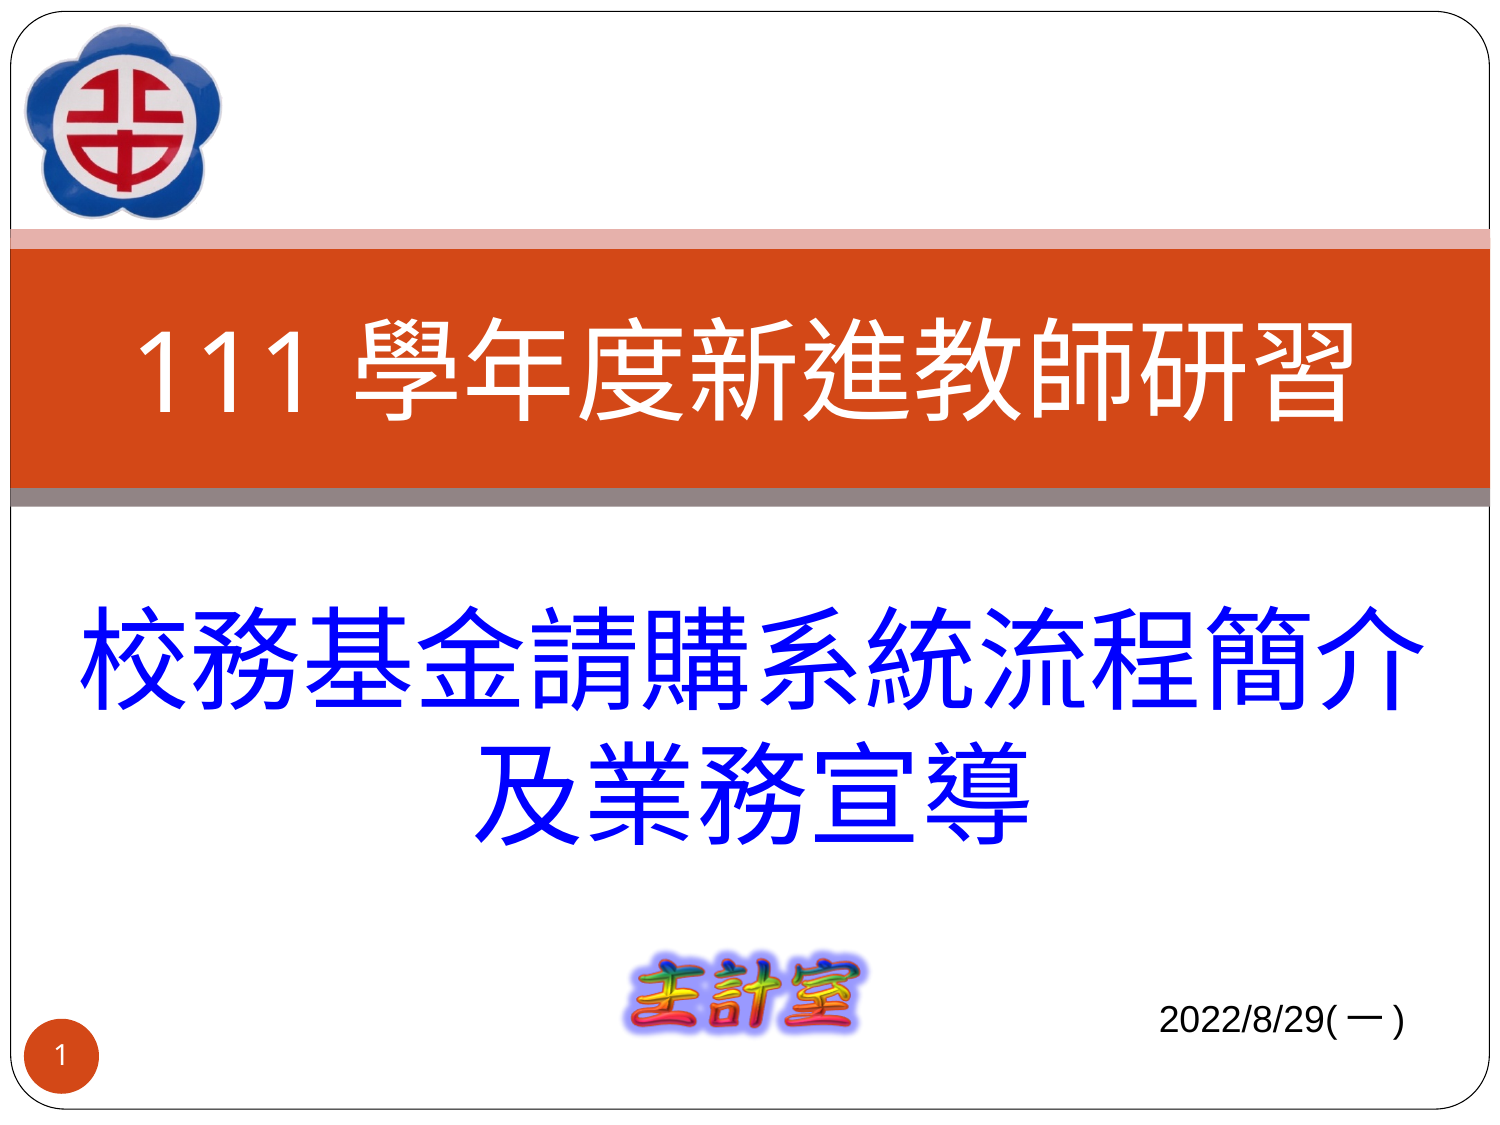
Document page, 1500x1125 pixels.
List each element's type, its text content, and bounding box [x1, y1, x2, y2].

text_box 2022/8/29(一) [1151, 980, 1435, 1056]
picture [23, 23, 223, 221]
text_box [23, 1018, 99, 1094]
picture [488, 903, 996, 1096]
text_box 校務基金請購系統流程簡介 及業務宣導 [41, 574, 1471, 868]
text_box 111學年度新進教師研習 [35, 243, 1465, 492]
